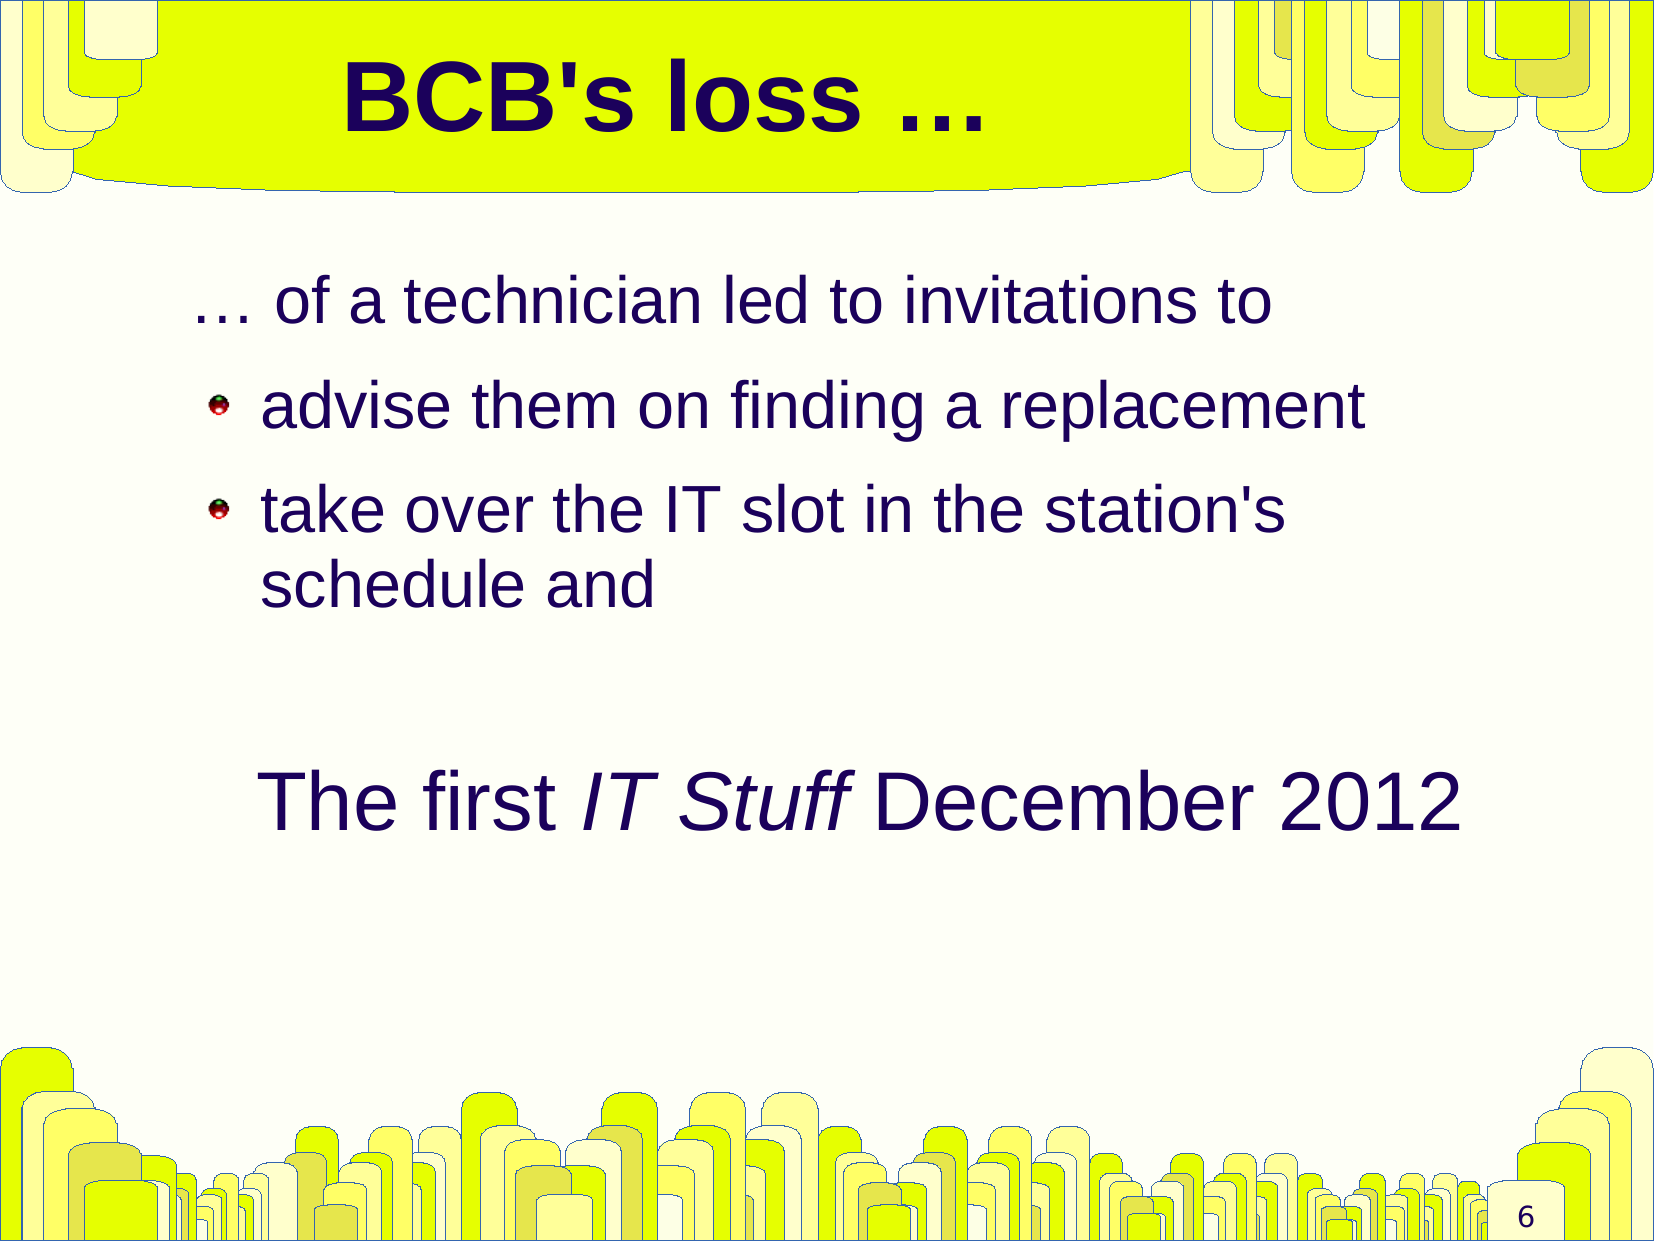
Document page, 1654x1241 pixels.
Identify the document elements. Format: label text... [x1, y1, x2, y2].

title BCB's loss … [176, 22, 1158, 172]
list … of a technician led to invitations to advise them on finding a replacement take over the IT slot in the station's schedule and The first IT Stuff December 2012 [118, 263, 1531, 983]
